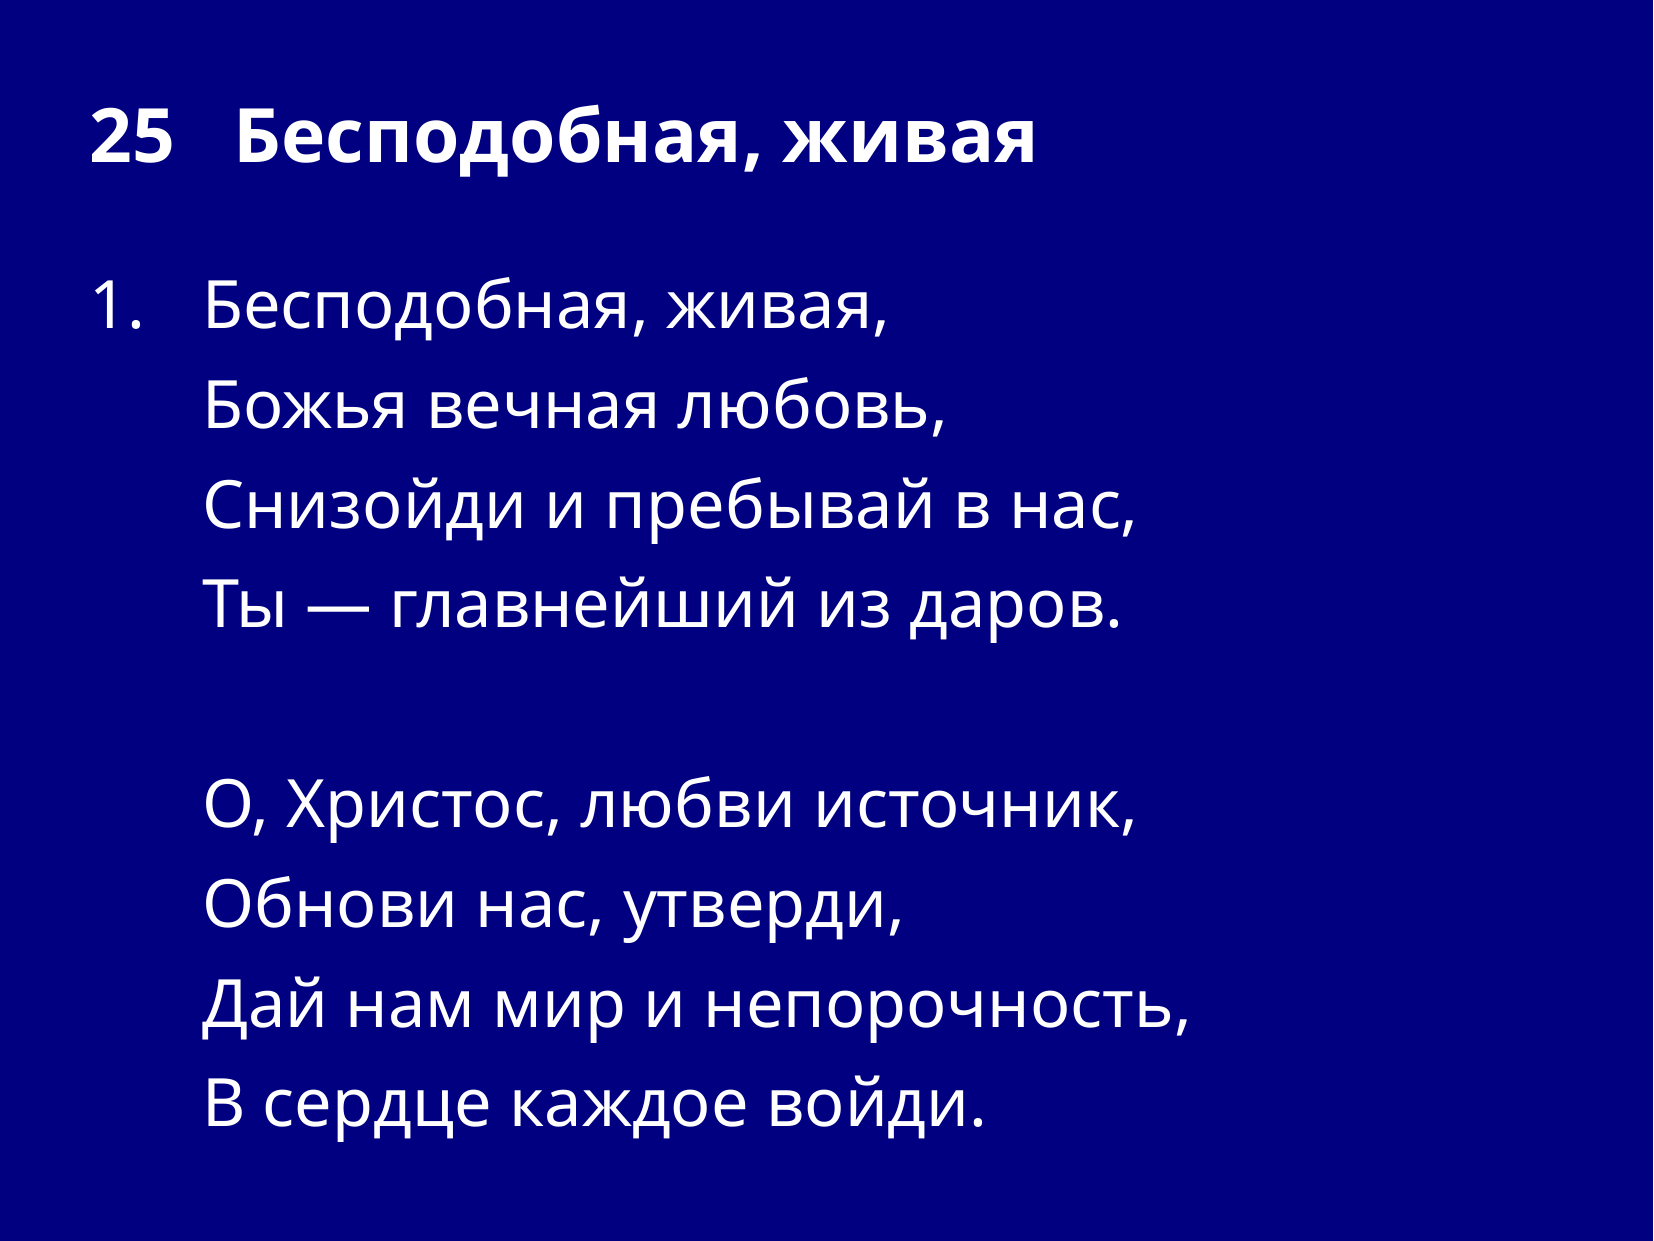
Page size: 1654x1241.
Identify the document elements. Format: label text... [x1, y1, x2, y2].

text_box 1. Бесподобная, живая, Божья вечная любовь, Снизойди и пребывай в нас, Ты — главнейший из даров. О, Христос, любви источник, Обнови нас, утверди, Дай нам мир и непорочность, В сердце каждое войди. [75, 188, 1576, 1163]
text_box 25 Бесподобная, живая [75, 75, 1576, 188]
